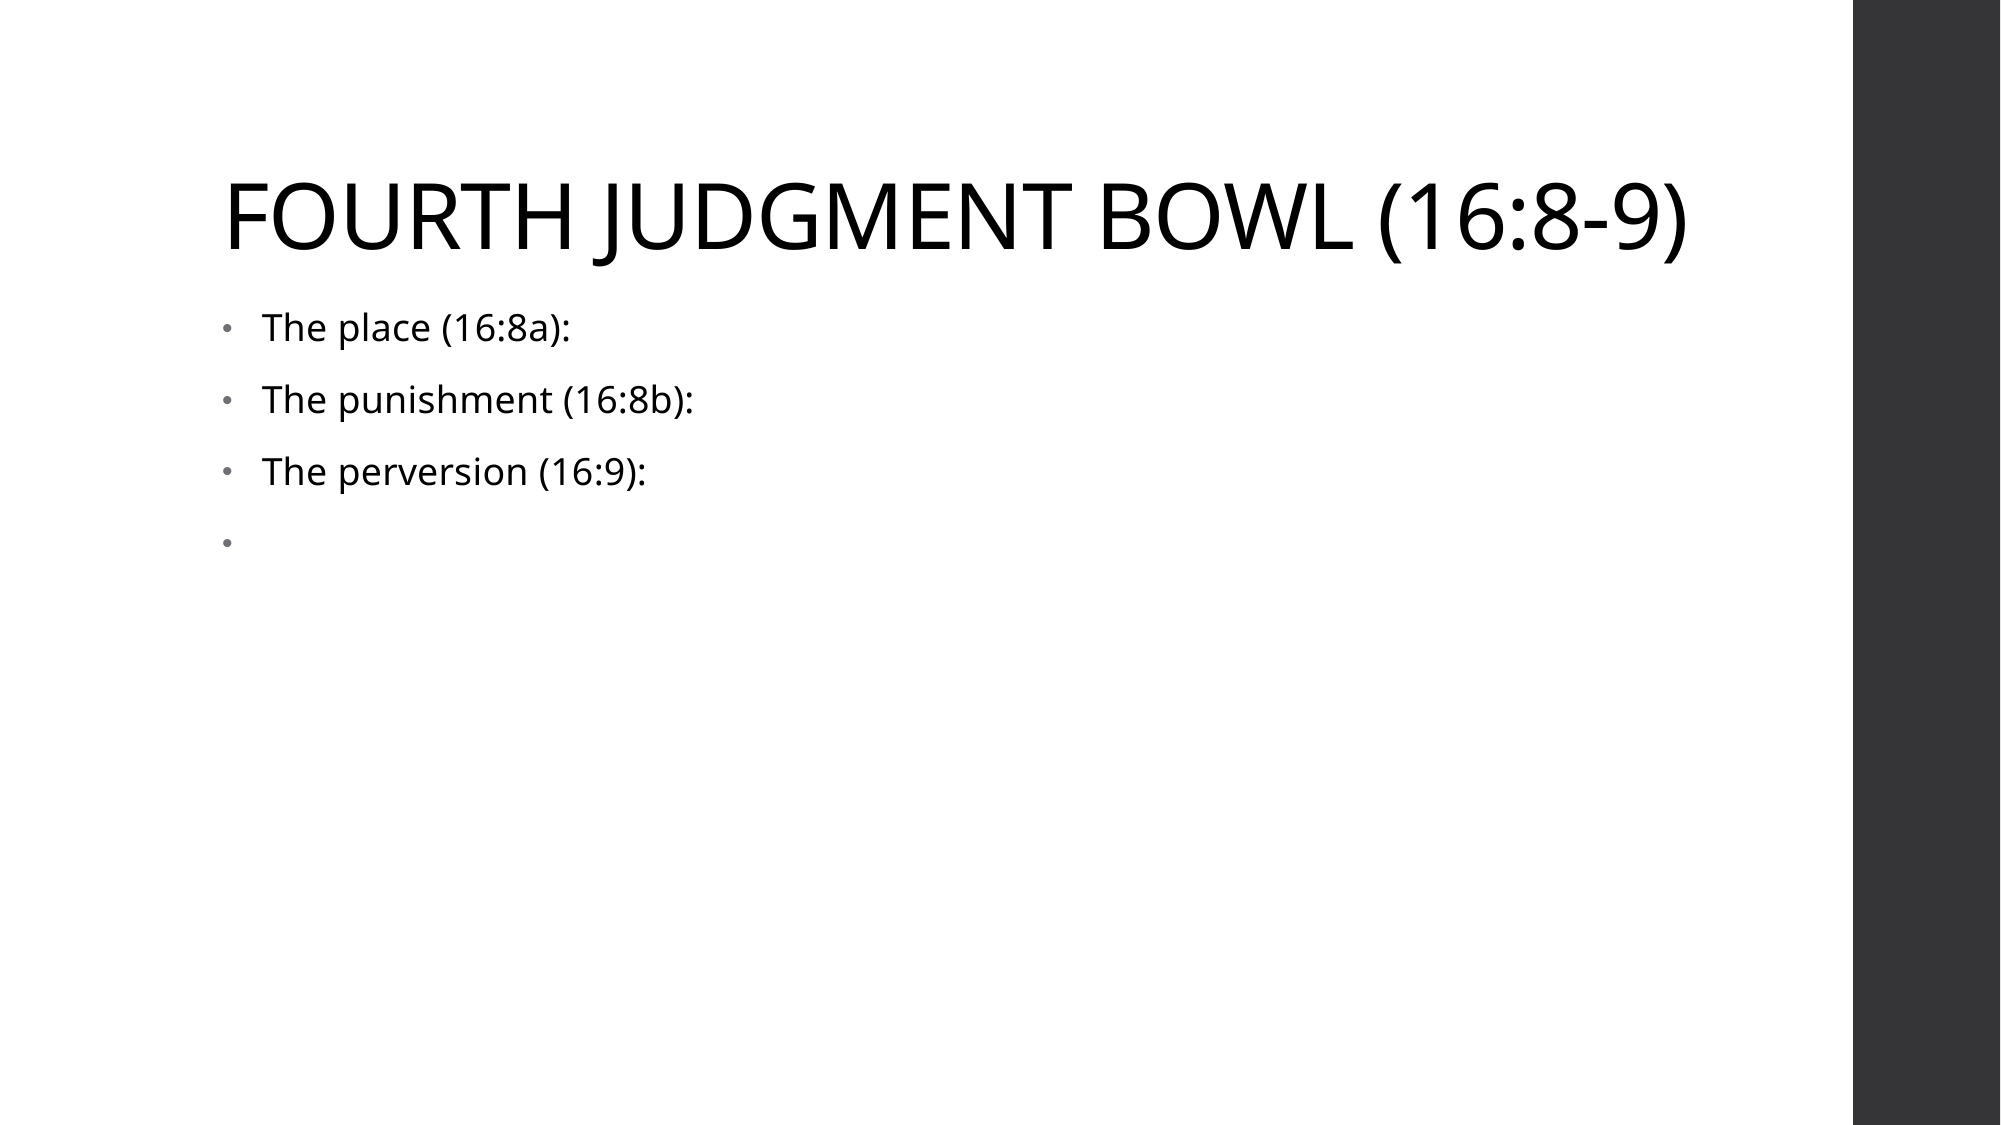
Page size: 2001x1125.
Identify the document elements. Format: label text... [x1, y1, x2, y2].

title FOURTH JUDGMENT BOWL (16:8-9) [206, 60, 1797, 278]
list The place (16:8a): The punishment (16:8b): The perversion (16:9): [206, 299, 1617, 1014]
